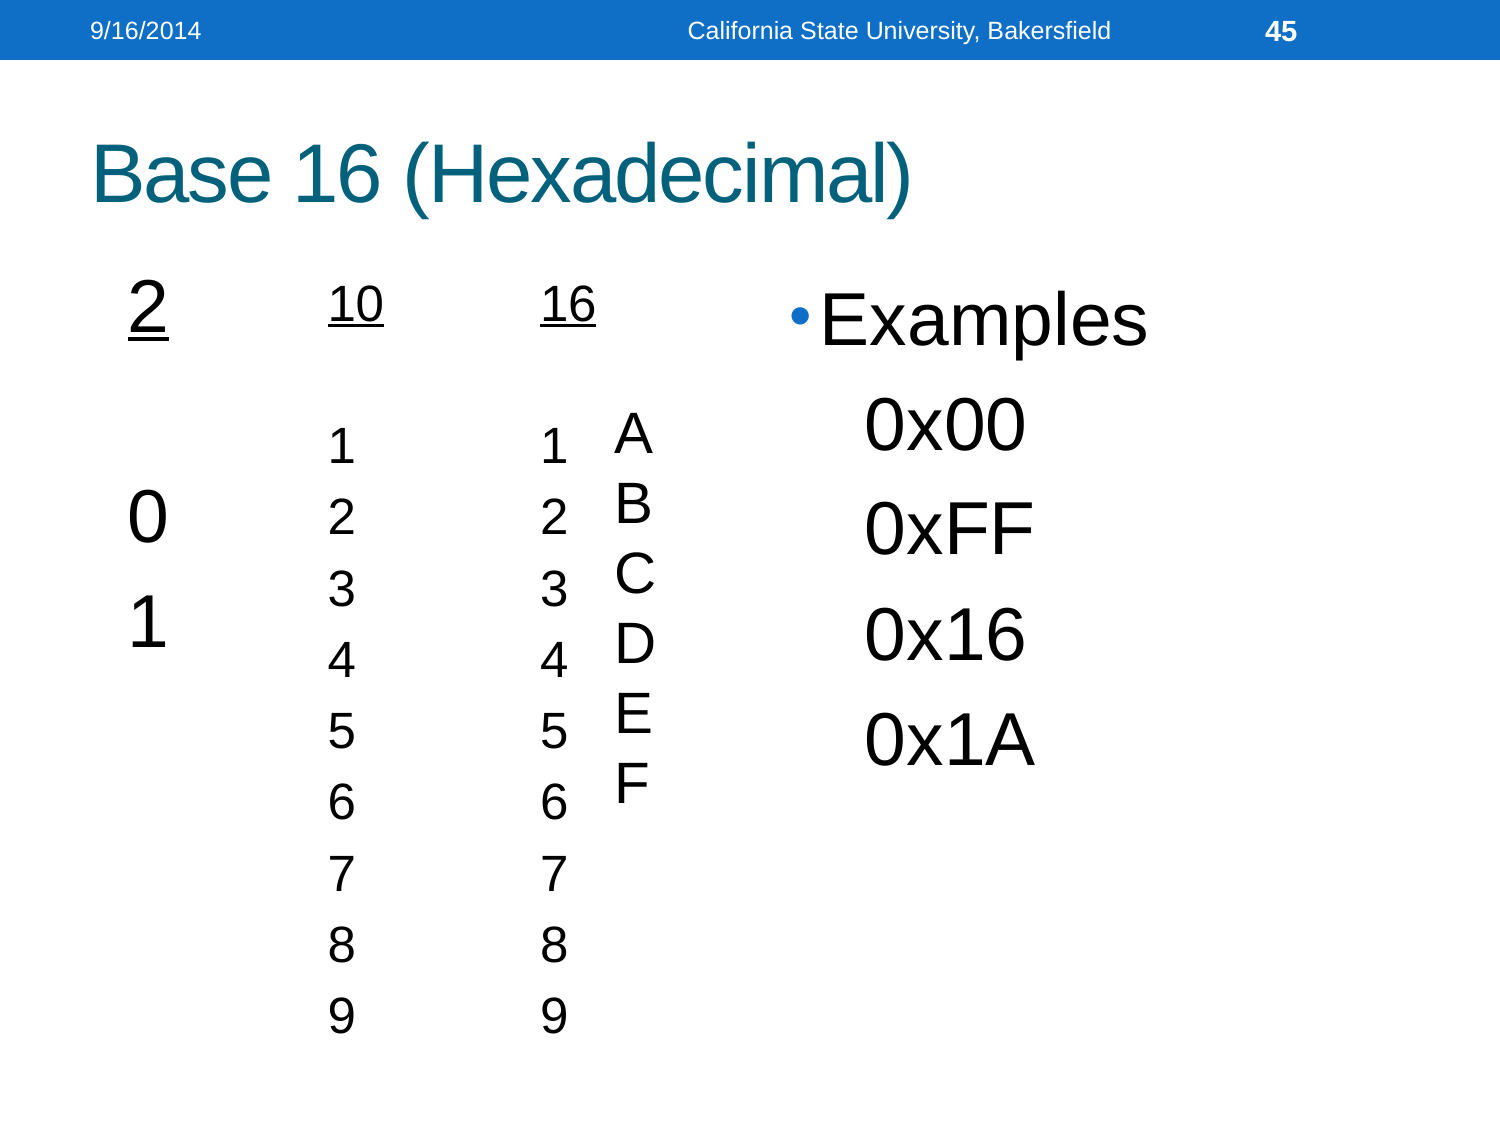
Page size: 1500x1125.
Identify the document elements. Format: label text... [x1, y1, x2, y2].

footer California State University, Bakersfield [562, 3, 1238, 57]
slide_number <number> [1250, 3, 1425, 57]
text_box 16 1 2 3 4 5 6 7 8 9 [524, 262, 688, 1063]
slide_number 9/16/2014 [75, 3, 550, 57]
text_box Examples 0x00 0xFF 0x16 0x1A [774, 262, 1425, 1063]
list 10 1 2 3 4 5 6 7 8 9 [312, 262, 475, 1063]
text_box A B C D E F [599, 387, 774, 823]
title Base 16 (Hexadecimal) [75, 87, 1425, 250]
text_box 2 0 1 [112, 249, 275, 1050]
